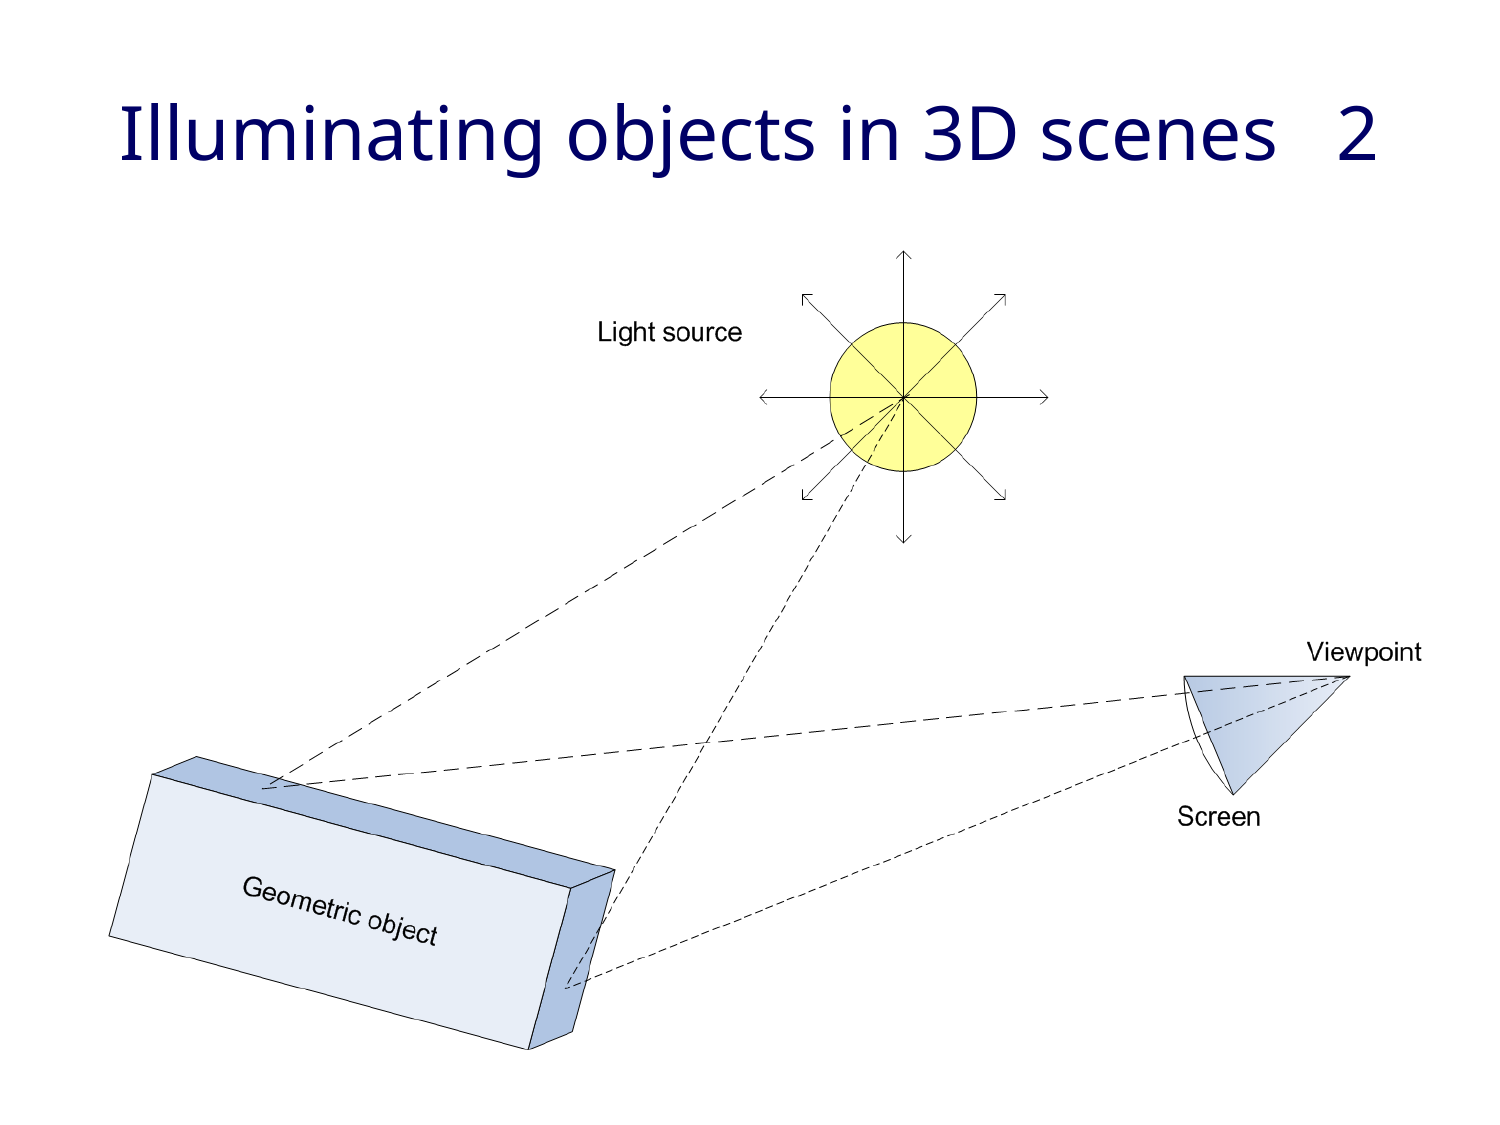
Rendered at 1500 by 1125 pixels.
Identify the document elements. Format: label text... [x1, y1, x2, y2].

picture [108, 250, 1422, 1051]
title Illuminating objects in 3D scenes 2 [112, 37, 1388, 226]
